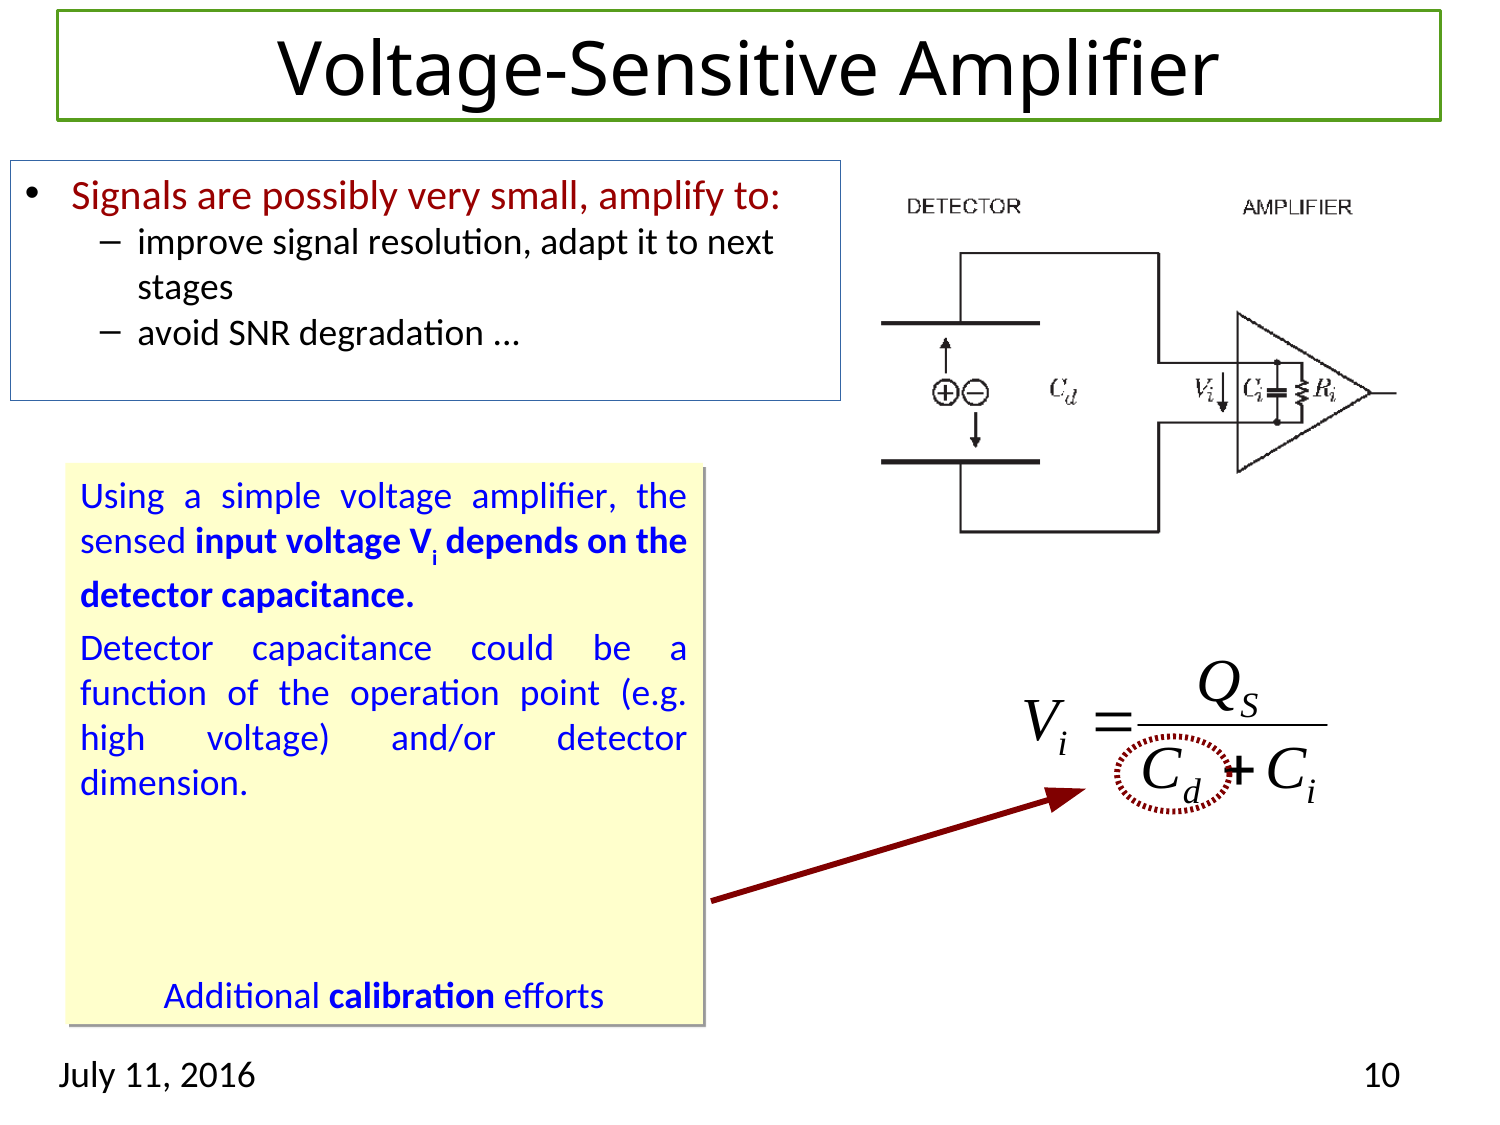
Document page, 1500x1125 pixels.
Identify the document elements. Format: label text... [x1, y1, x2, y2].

picture [1018, 643, 1338, 817]
text_box Signals are possibly very small, amplify to: improve signal resolution, adapt it to next stages avoid SNR degradation ... [10, 160, 841, 401]
text_box Using a simple voltage amplifier, the sensed input voltage Vi depends on the detector capacitance. Detector capacitance could be a function of the operation point (e.g. high voltage) and/or detector dimension. Additional calibration efforts [65, 462, 703, 1025]
title Voltage-Sensitive Amplifier [57, 10, 1441, 121]
picture [855, 161, 1430, 612]
